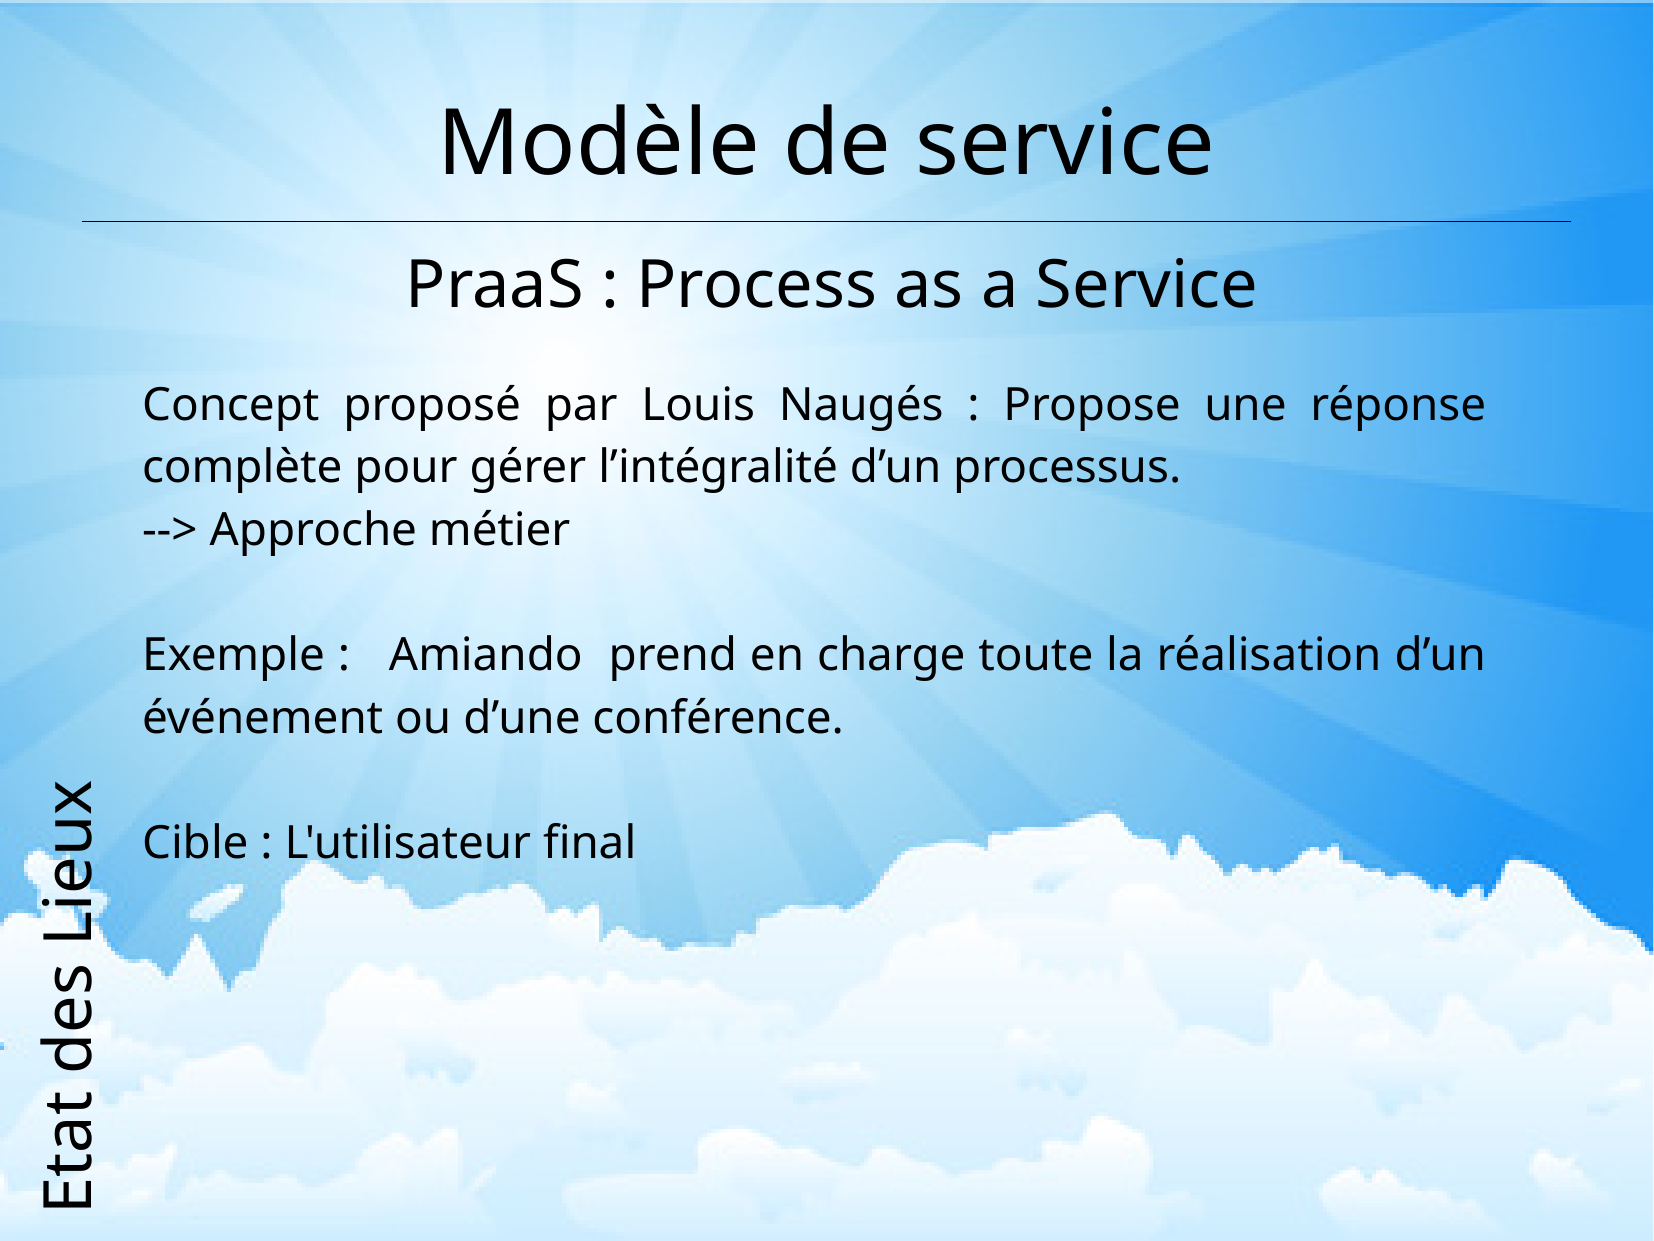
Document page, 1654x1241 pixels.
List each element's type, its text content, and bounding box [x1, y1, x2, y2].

text_box Concept proposé par Louis Naugés : Propose une réponse complète pour gérer l’intégralité d’un processus. --> Approche métier Exemple : Amiando prend en charge toute la réalisation d’un événement ou d’une conférence. Cible : L'utilisateur final [127, 364, 1589, 1064]
list PraaS : Process as a Service [82, 236, 1565, 325]
picture [0, 0, 1654, 1241]
text_box Etat des Lieux [13, 701, 83, 1229]
title Modèle de service [82, 56, 1571, 223]
